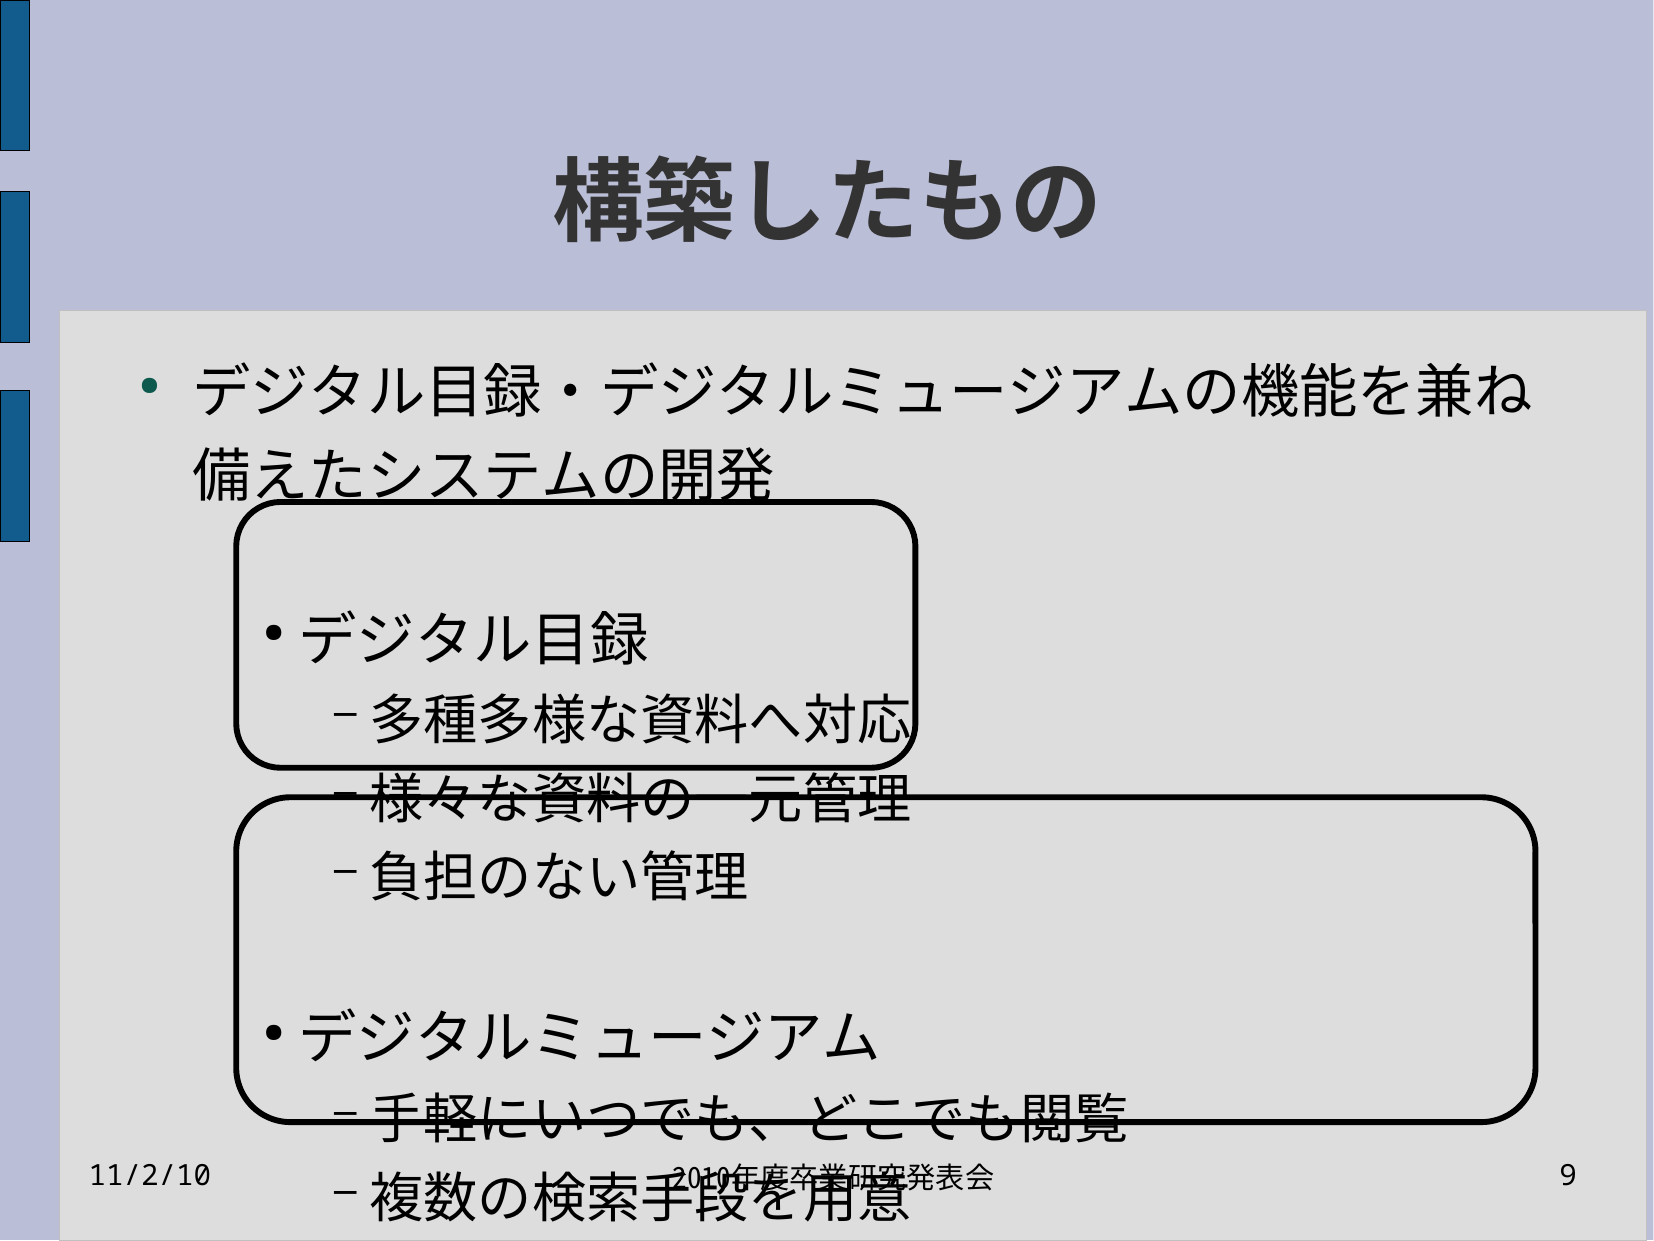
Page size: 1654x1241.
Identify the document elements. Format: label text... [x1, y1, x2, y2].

title 構築したもの [121, 91, 1534, 299]
list デジタル目録・デジタルミュージアムの機能を兼ね備えたシステムの開発 デジタル目録 多種多様な資料へ対応 様々な資料の一元管理 負担のない管理 デジタルミュージアム 手軽にいつでも、どこでも閲覧 複数の検索手段を用意 表示の方法を工夫し，資料に新たな価値を付加 資料を広く公開，新たな歴史事実の発見に寄与 [121, 344, 1534, 1112]
